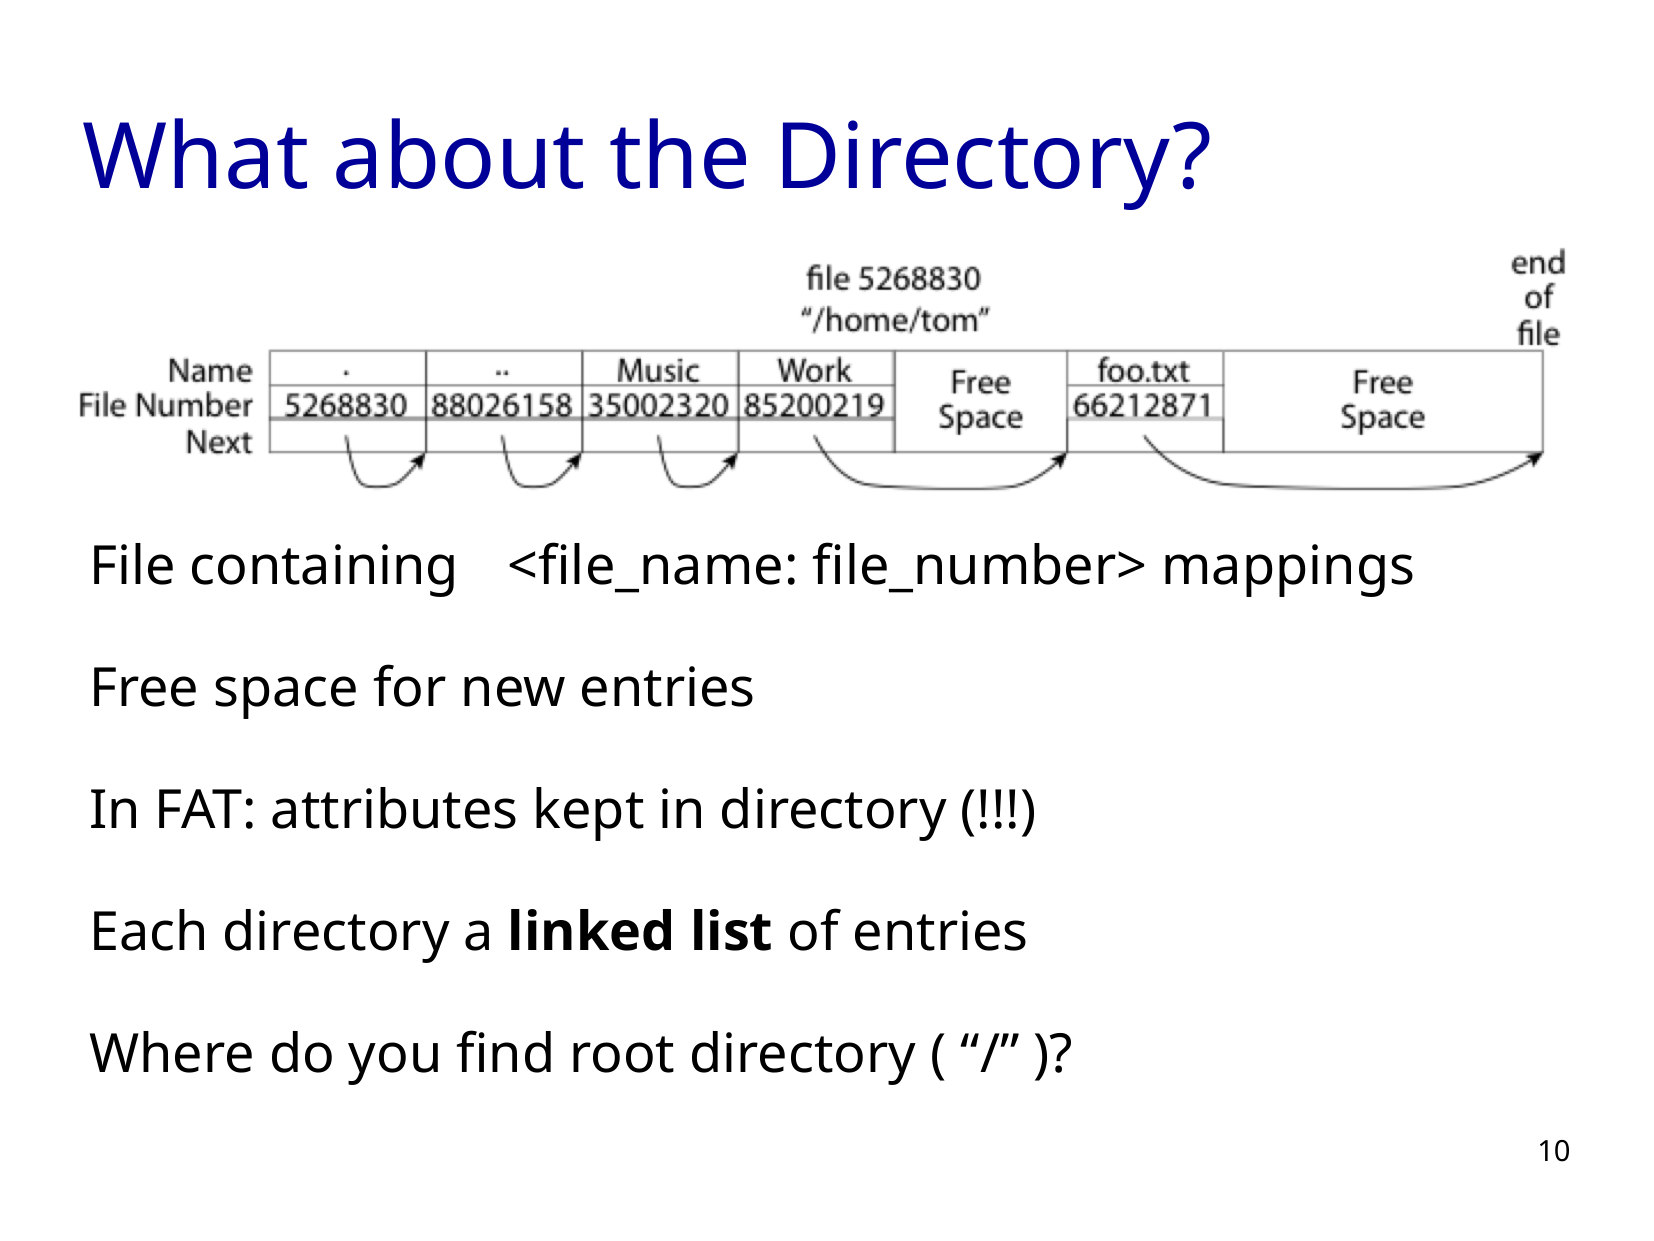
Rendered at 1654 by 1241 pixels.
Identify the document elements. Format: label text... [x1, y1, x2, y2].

title What about the Directory? [82, 49, 1571, 257]
picture [62, 177, 1590, 527]
list File containing <file_name: file_number> mappings Free space for new entries In FAT: attributes kept in directory (!!!) Each directory a linked list of entries Where do you find root directory ( “/” )? [60, 526, 1571, 1096]
